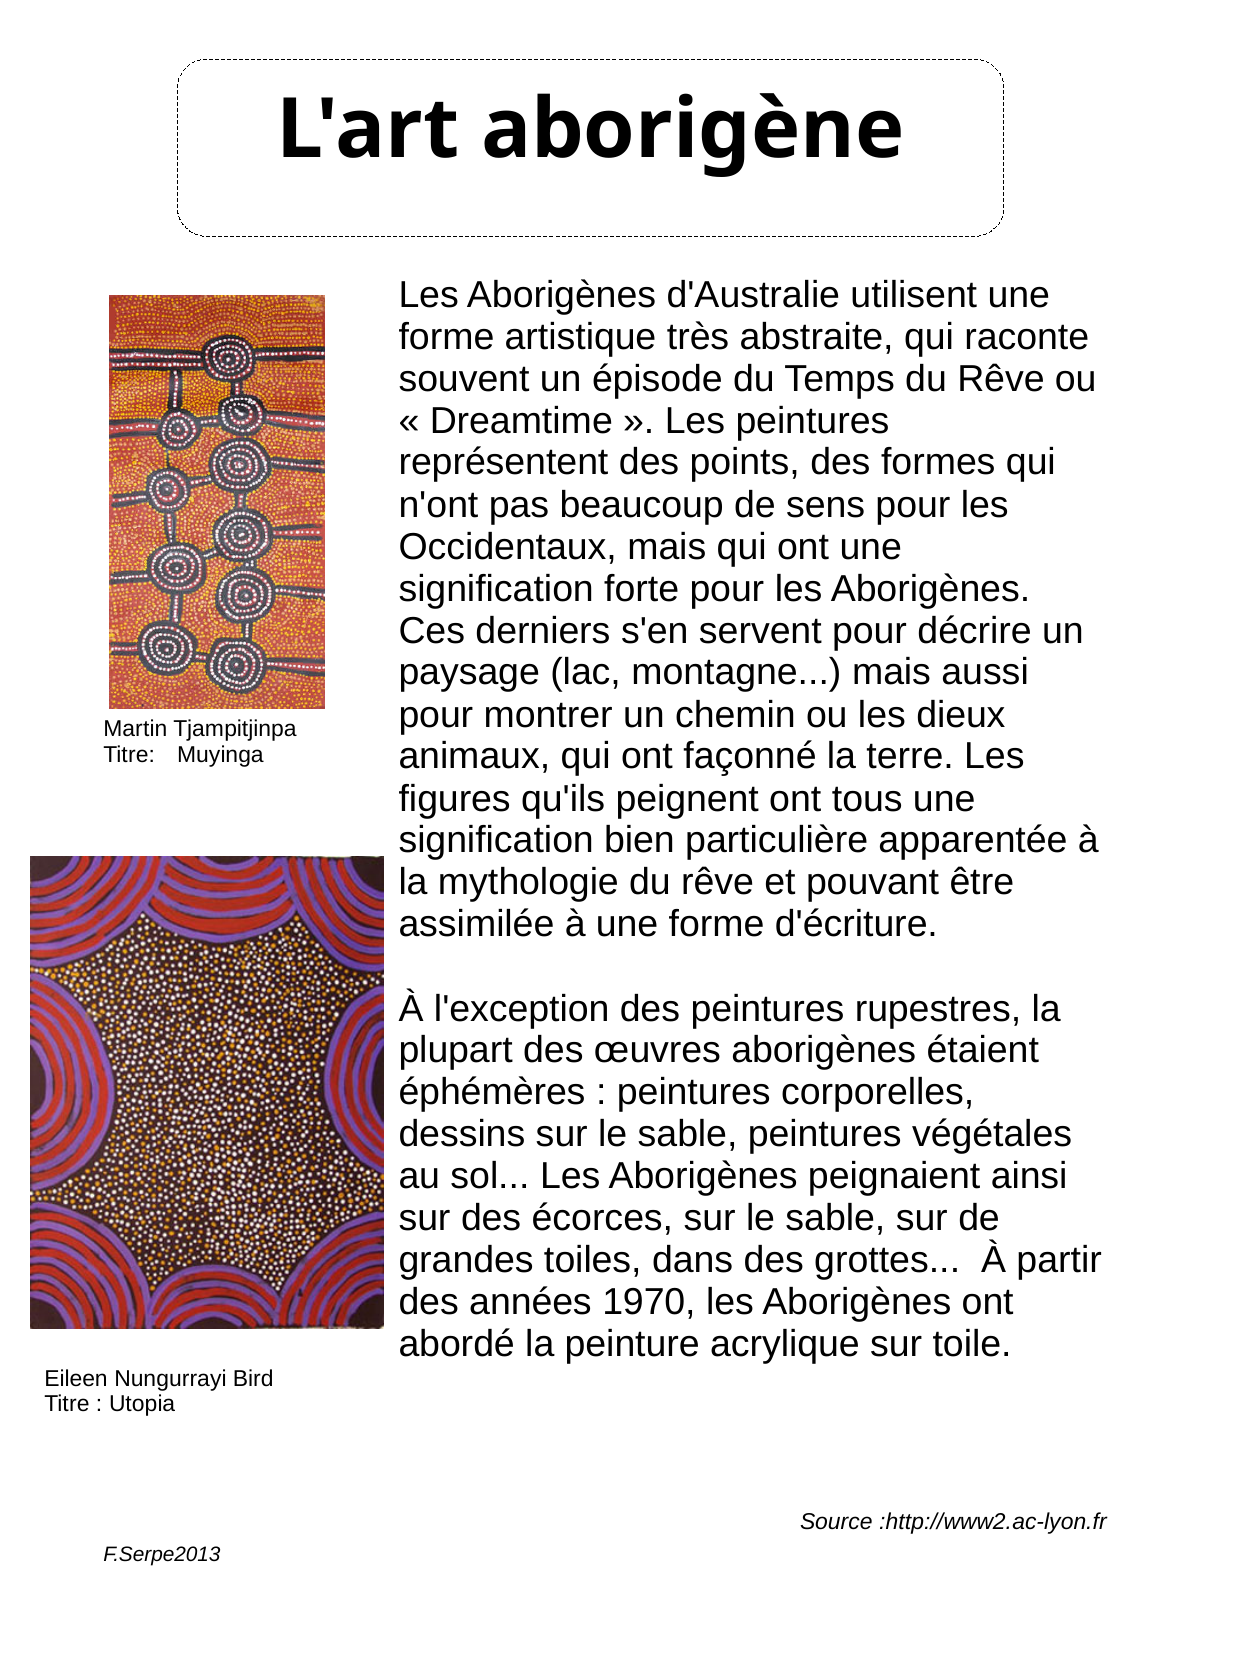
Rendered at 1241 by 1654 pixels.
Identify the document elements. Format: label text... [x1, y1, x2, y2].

picture [109, 295, 325, 708]
text_box Martin Tjampitjinpa Titre: Muyinga [88, 708, 325, 775]
text_box Les Aborigènes d'Australie utilisent une forme artistique très abstraite, qui raconte souvent un épisode du Temps du Rêve ou « Dreamtime ». Les peintures représentent des points, des formes qui n'ont pas beaucoup de sens pour les Occidentaux, mais qui ont une signification forte pour les Aborigènes. Ces derniers s'en servent pour décrire un paysage (lac, montagne...) mais aussi pour montrer un chemin ou les dieux animaux, qui ont façonné la terre. Les figures qu'ils peignent ont tous une signification bien particulière apparentée à la mythologie du rêve et pouvant être assimilée à une forme d'écriture. À l'exception des peintures rupestres, la plupart des œuvres aborigènes étaient éphémères : peintures corporelles, dessins sur le sable, peintures végétales au sol... Les Aborigènes peignaient ainsi sur des écorces, sur le sable, sur de grandes toiles, dans des grottes... À partir des années 1970, les Aborigènes ont abordé la peinture acrylique sur toile. Source :http://www2.ac-lyon.fr [383, 265, 1123, 1542]
text_box F.Serpe2013 [88, 1535, 325, 1574]
text_box Eileen Nungurrayi Bird Titre : Utopia [29, 1358, 355, 1425]
picture [30, 856, 384, 1329]
text_box L'art aborigène [206, 61, 975, 204]
